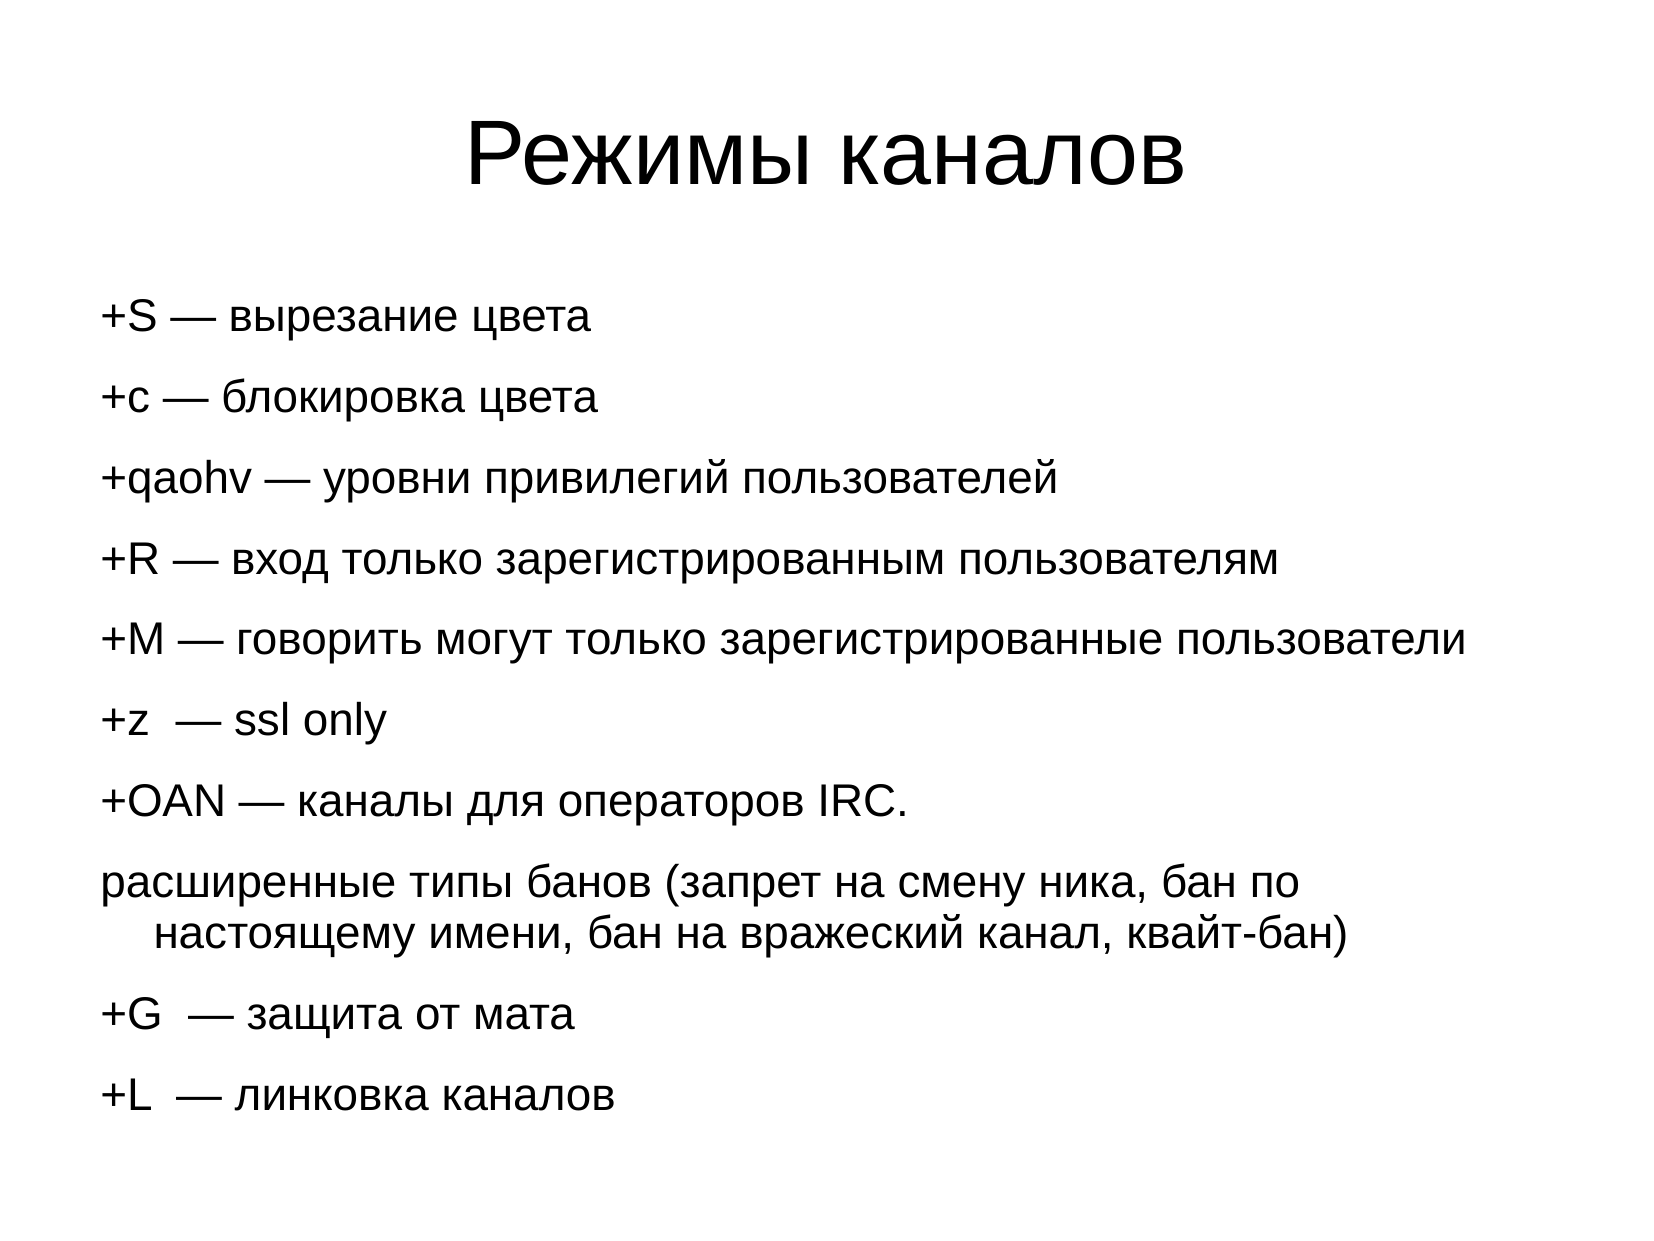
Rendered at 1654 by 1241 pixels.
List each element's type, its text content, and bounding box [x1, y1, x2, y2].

title Режимы каналов [82, 56, 1571, 250]
list +S — вырезание цвета +c — блокировка цвета +qaohv — уровни привилегий пользователей +R — вход только зарегистрированным пользователям +M — говорить могут только зарегистрированные пользователи +z — ssl only +OAN — каналы для операторов IRC. расширенные типы банов (запрет на смену ника, бан по настоящему имени, бан на вражеский канал, квайт-бан) +G — защита от мата +L — линковка каналов [82, 290, 1571, 1120]
